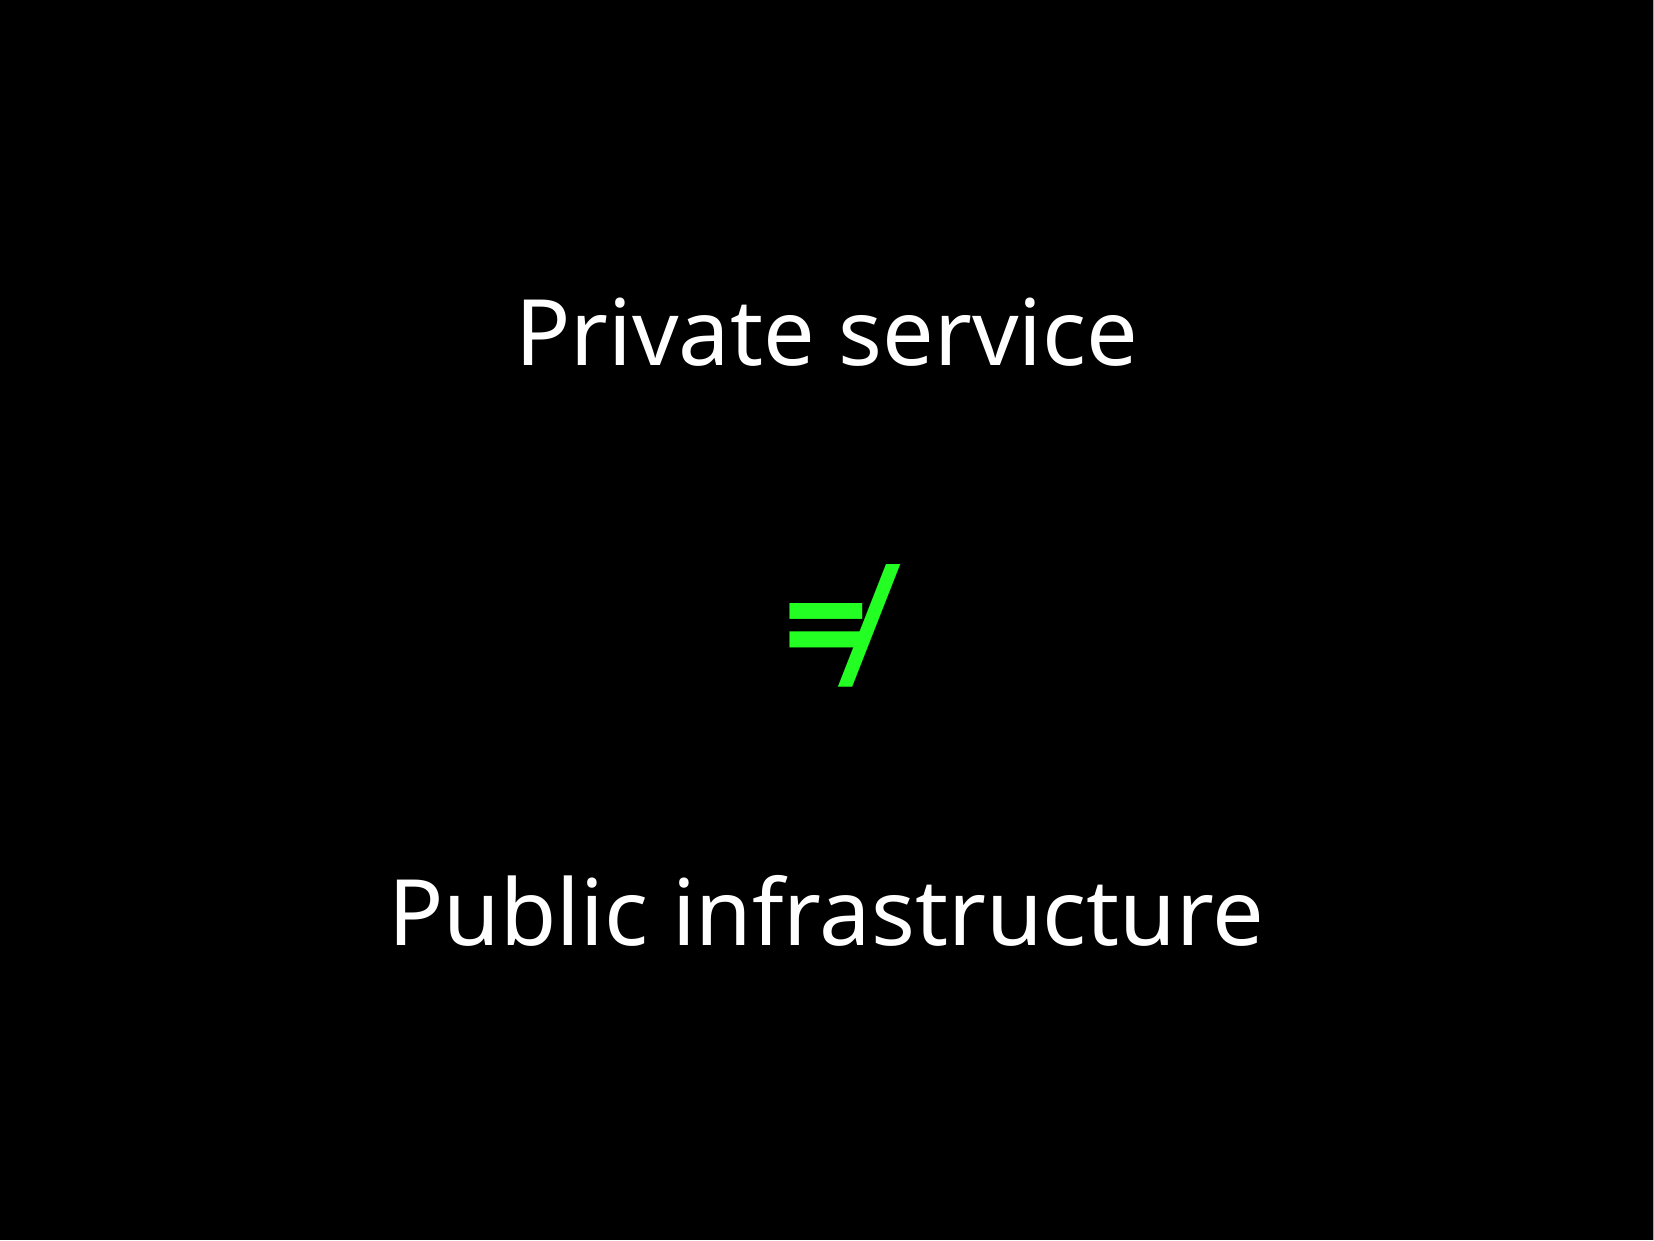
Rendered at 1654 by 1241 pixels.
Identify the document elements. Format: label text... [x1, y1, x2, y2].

title Private service ≠ Public infrastructure [82, 329, 1571, 911]
